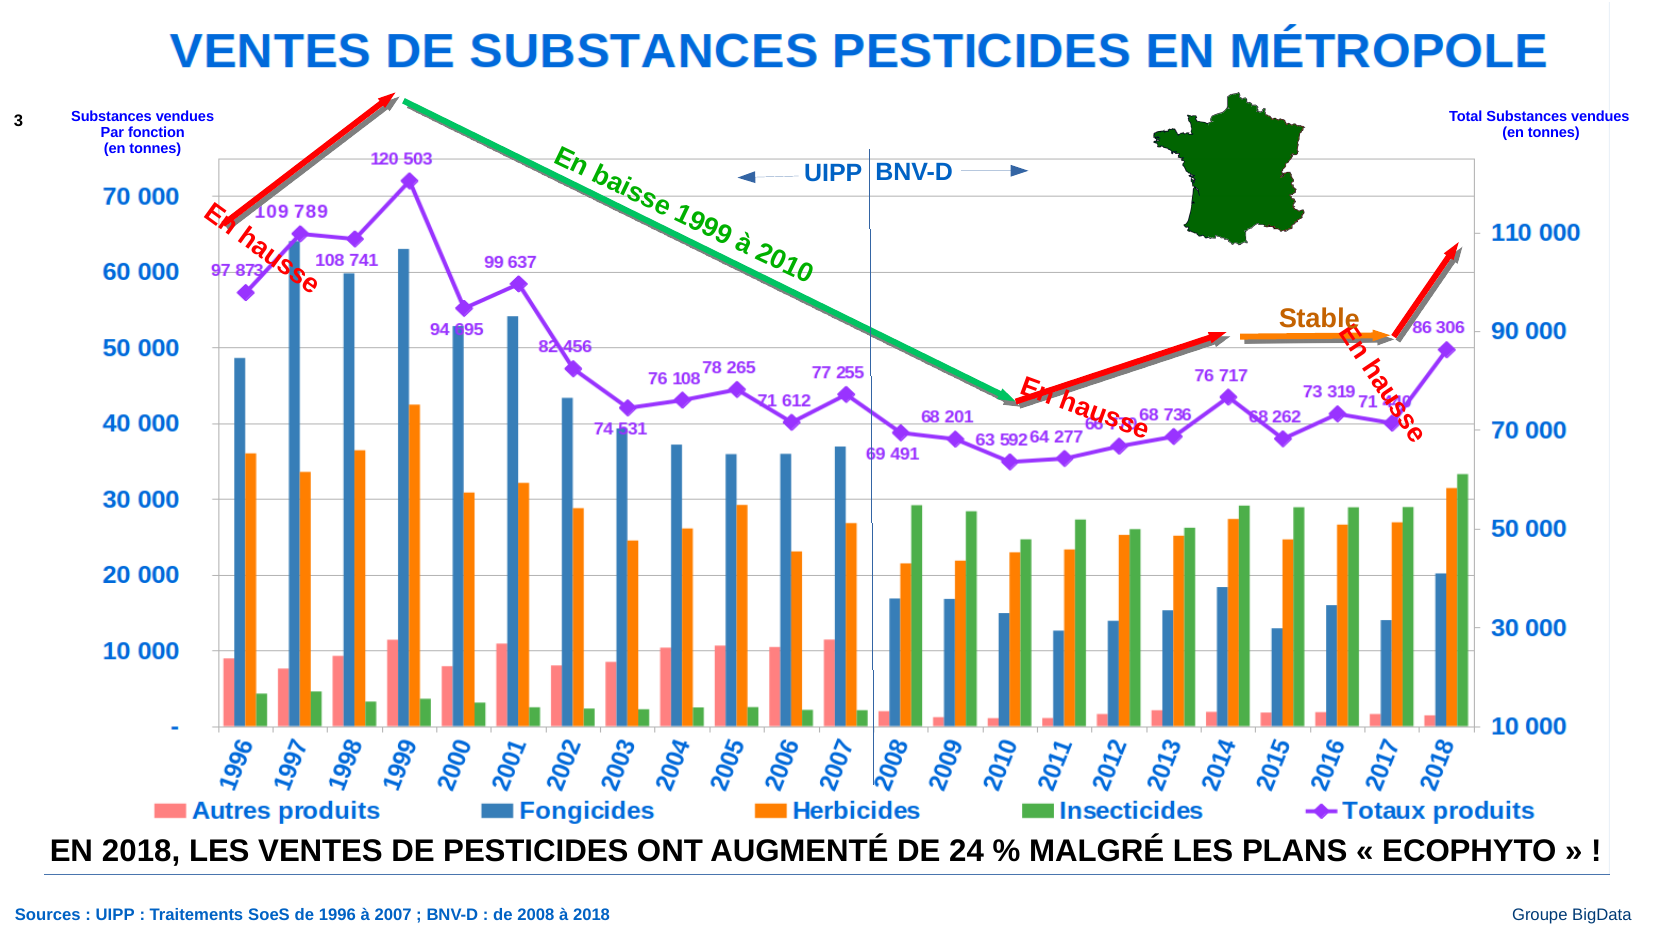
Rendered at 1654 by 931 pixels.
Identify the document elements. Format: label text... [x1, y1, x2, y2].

text_box Substances vendues Par fonction (en tonnes) [54, 100, 231, 165]
text_box Total Substances vendues (en tonnes) [1460, 100, 1619, 166]
text_box En hausse [1328, 330, 1448, 465]
text_box UIPP [789, 151, 881, 195]
text_box En baisse 1999 à 2010 [533, 127, 836, 304]
text_box En hausse [182, 181, 343, 315]
text_box Stable [1263, 295, 1375, 342]
text_box EN 2018, LES VENTES DE PESTICIDES ONT AUGMENTÉ DE 24 % MALGRÉ LES PLANS « ECOPHYTO » ! [35, 825, 1619, 883]
picture [44, 2, 1610, 825]
text_box BNV-D [860, 150, 969, 194]
text_box Groupe BigData [1497, 897, 1648, 931]
text_box [0, 104, 110, 138]
text_box Sources : UIPP : Traitements SoeS de 1996 à 2007 ; BNV-D : de 2008 à 2018 [0, 897, 626, 931]
text_box En hausse [999, 358, 1171, 459]
